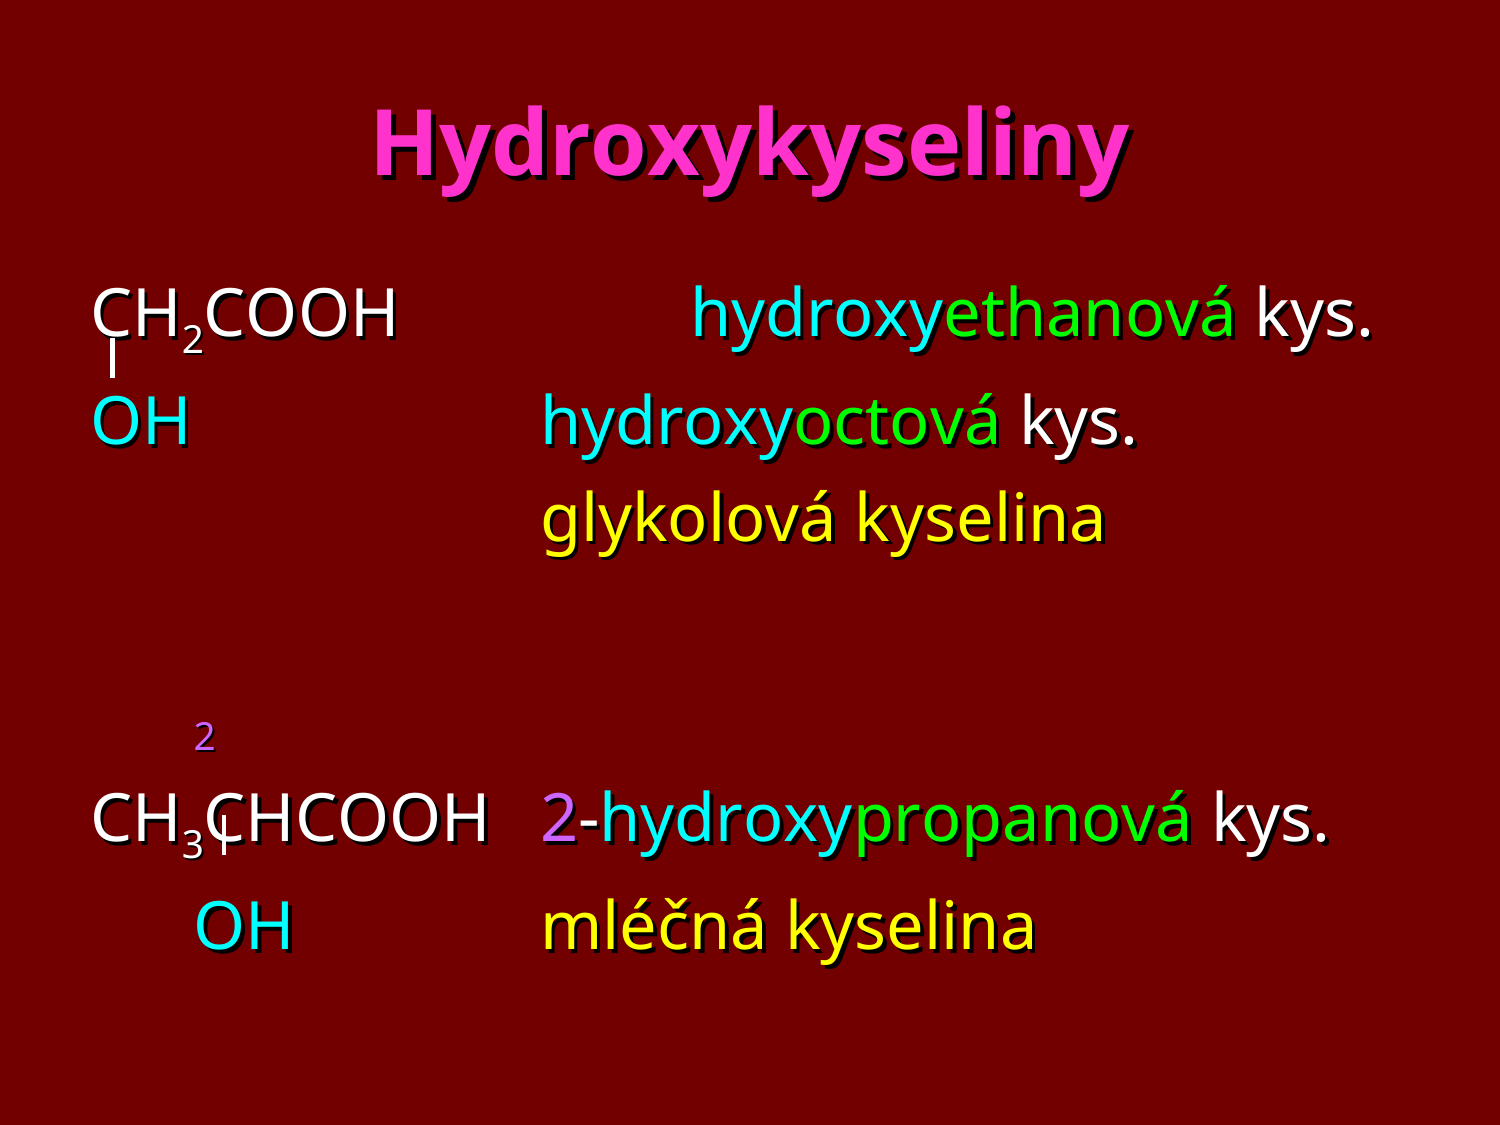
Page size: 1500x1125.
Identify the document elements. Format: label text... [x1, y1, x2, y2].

title Hydroxykyseliny [75, 45, 1426, 233]
list CH2COOH hydroxyethanová kys. OH hydroxyoctová kys. glykolová kyselina 2 CH3CHCOOH 2-hydroxypropanová kys. OH mléčná kyselina [75, 262, 1426, 1001]
